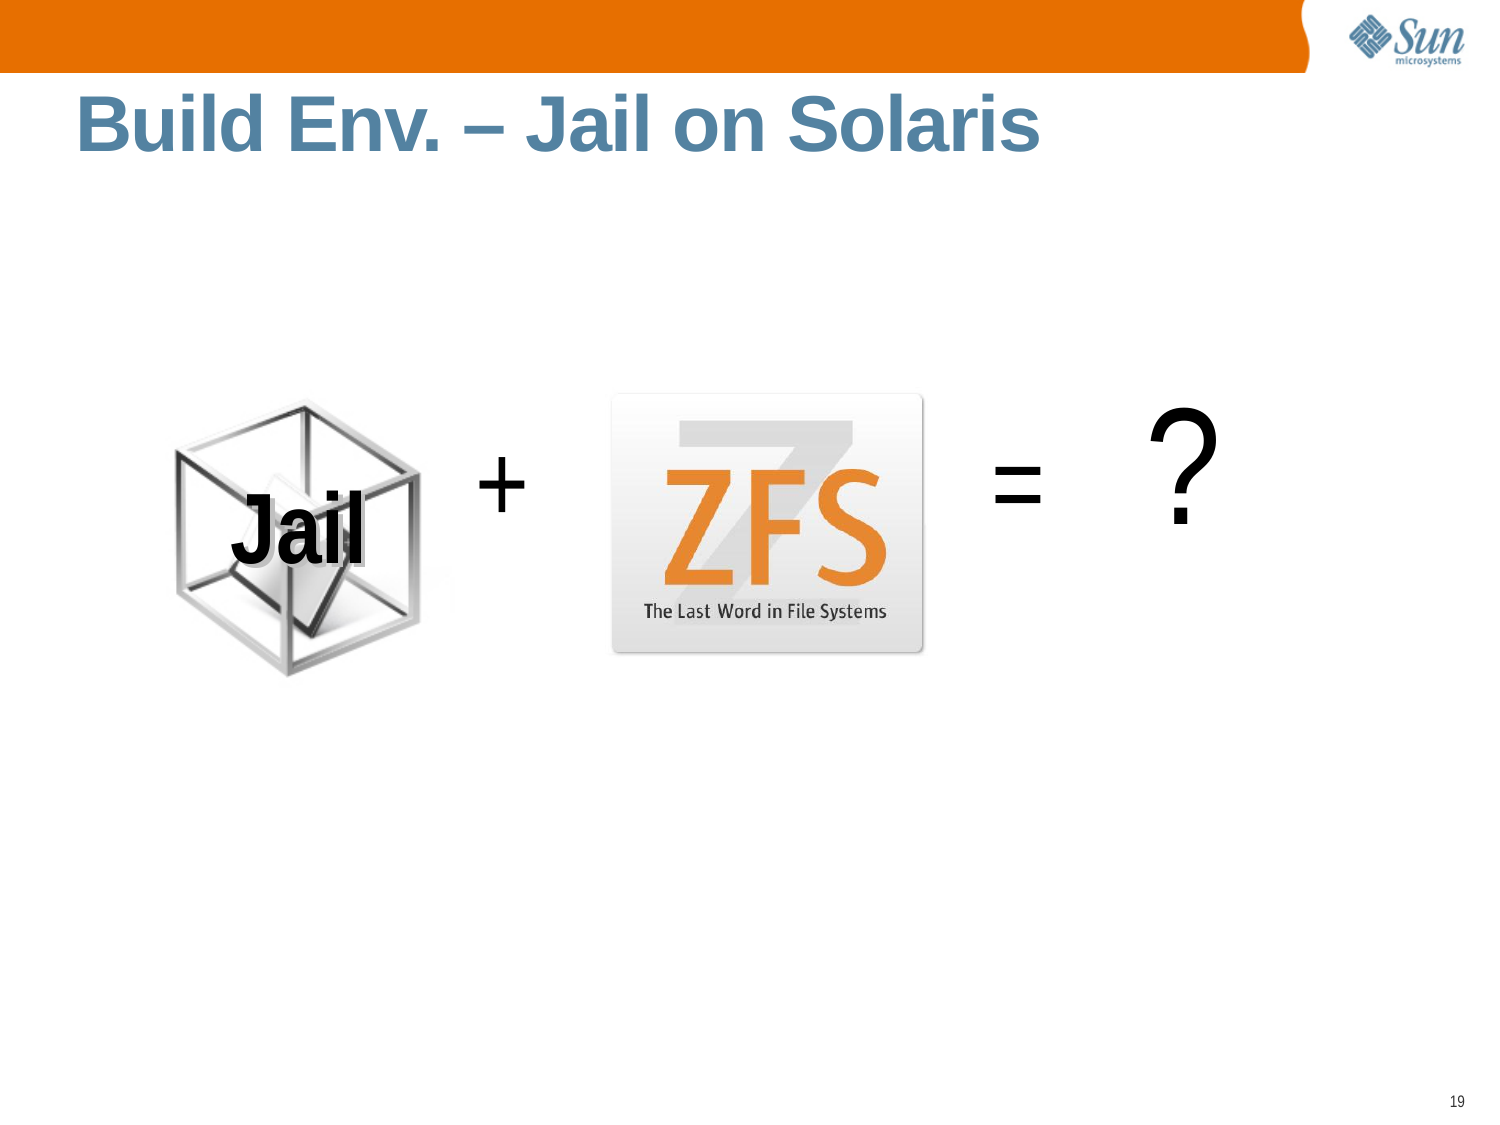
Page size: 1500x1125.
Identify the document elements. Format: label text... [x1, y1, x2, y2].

title Build Env. – Jail on Solaris [75, 87, 1486, 192]
picture [605, 387, 928, 658]
picture [0, 0, 1500, 73]
picture [128, 362, 470, 706]
list = [991, 434, 1121, 563]
list ? [1145, 394, 1339, 703]
list + [475, 434, 546, 563]
